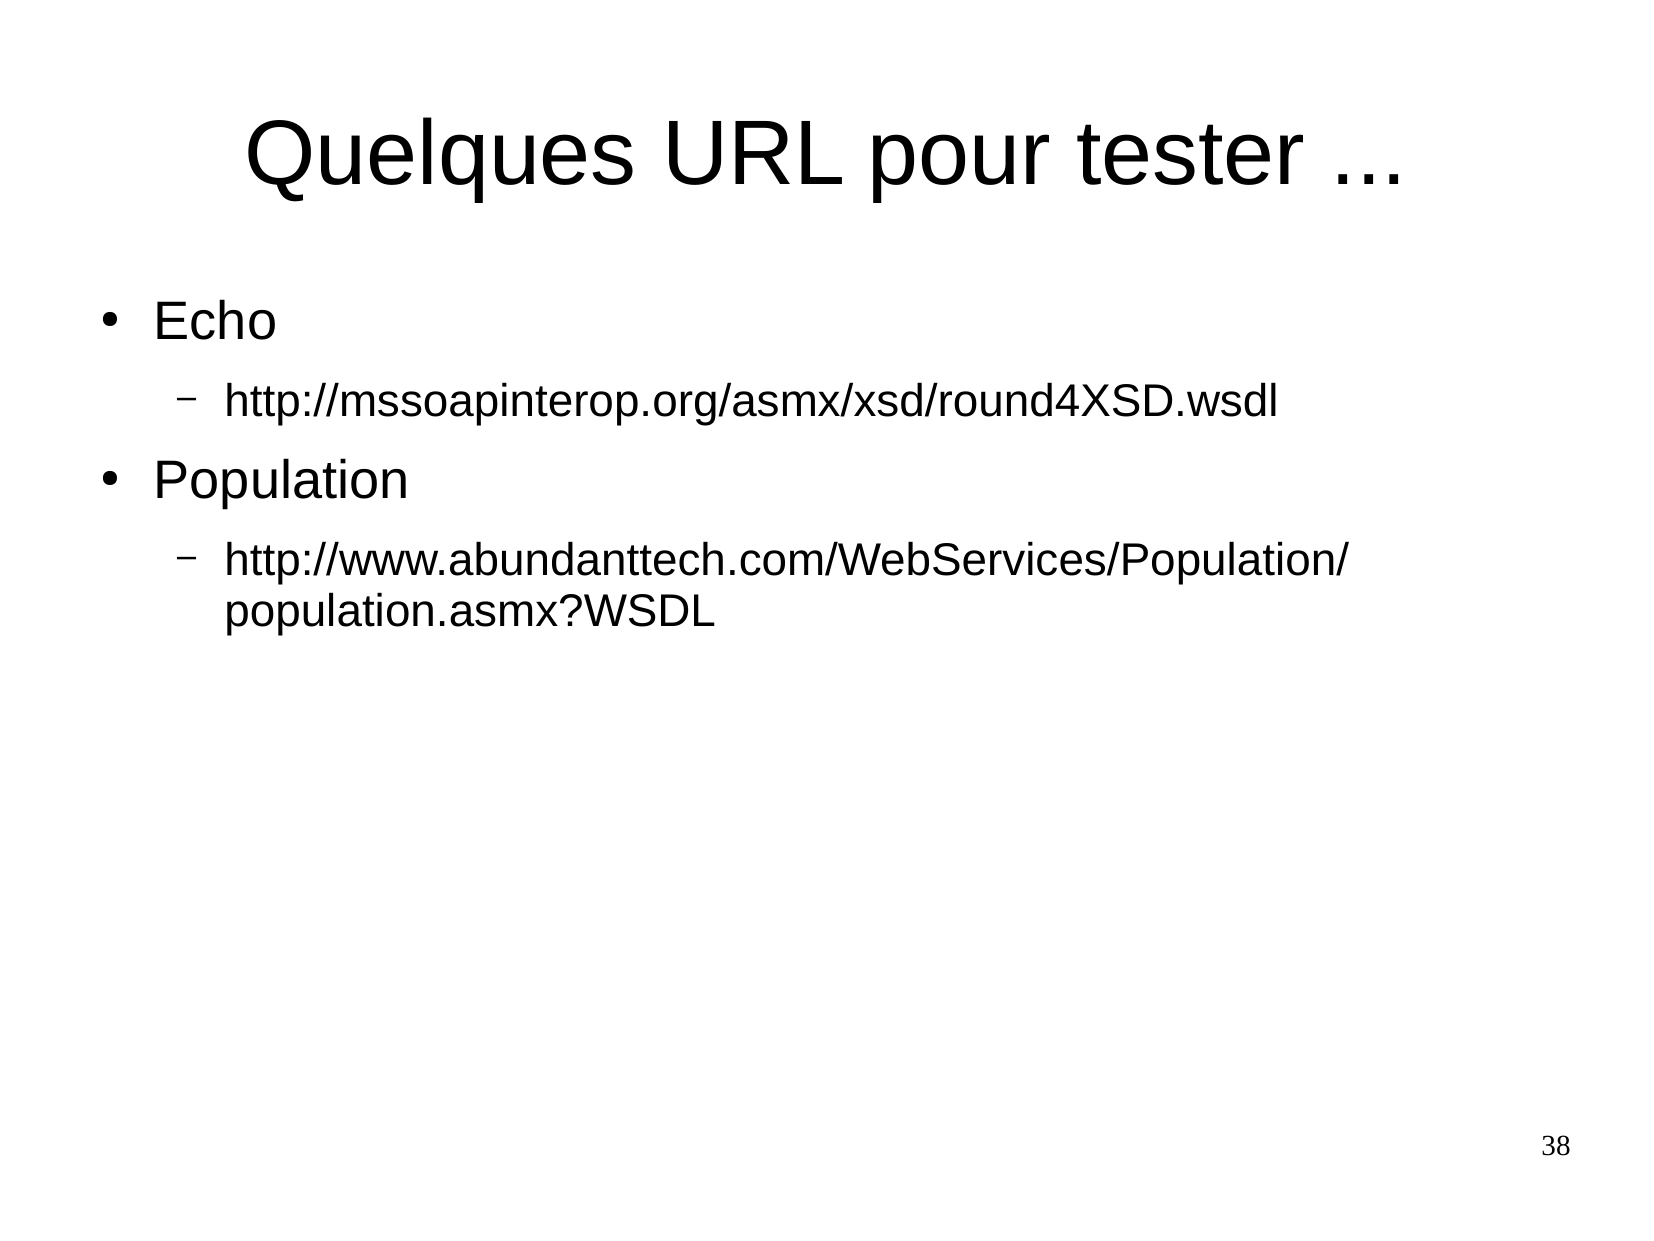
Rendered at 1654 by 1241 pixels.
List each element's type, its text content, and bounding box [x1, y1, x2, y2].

title Quelques URL pour tester ... [82, 56, 1571, 250]
list Echo http://mssoapinterop.org/asmx/xsd/round4XSD.wsdl Population http://www.abundanttech.com/WebServices/Population/population.asmx?WSDL [82, 290, 1595, 1094]
